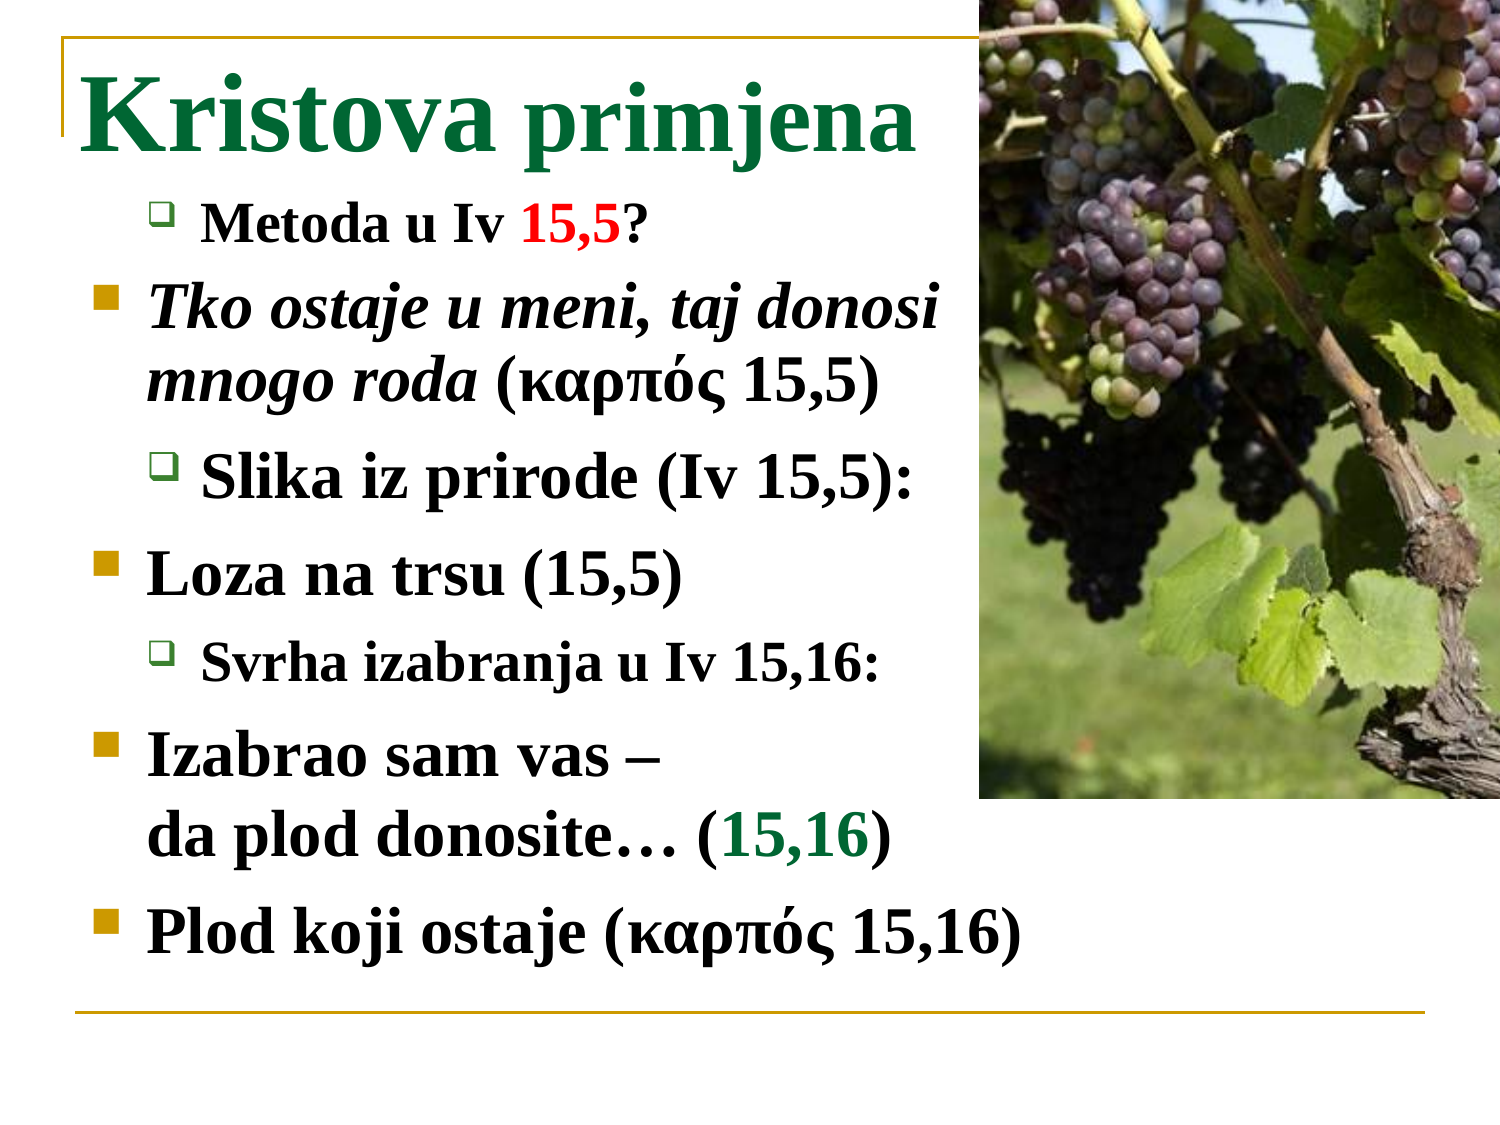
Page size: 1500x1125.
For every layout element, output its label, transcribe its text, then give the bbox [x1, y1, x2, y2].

title Kristova primjena [64, 31, 979, 218]
picture [979, 0, 1500, 799]
list Metoda u Iv 15,5? Tko ostaje u meni, taj donosi mnogo roda (καρπός 15,5) Slika iz prirode (Iv 15,5): Loza na trsu (15,5) Svrha izabranja u Iv 15,16: Izabrao sam vas – da plod donosite… (15,16) Plod koji ostaje (καρπός 15,16) [75, 184, 1426, 1006]
